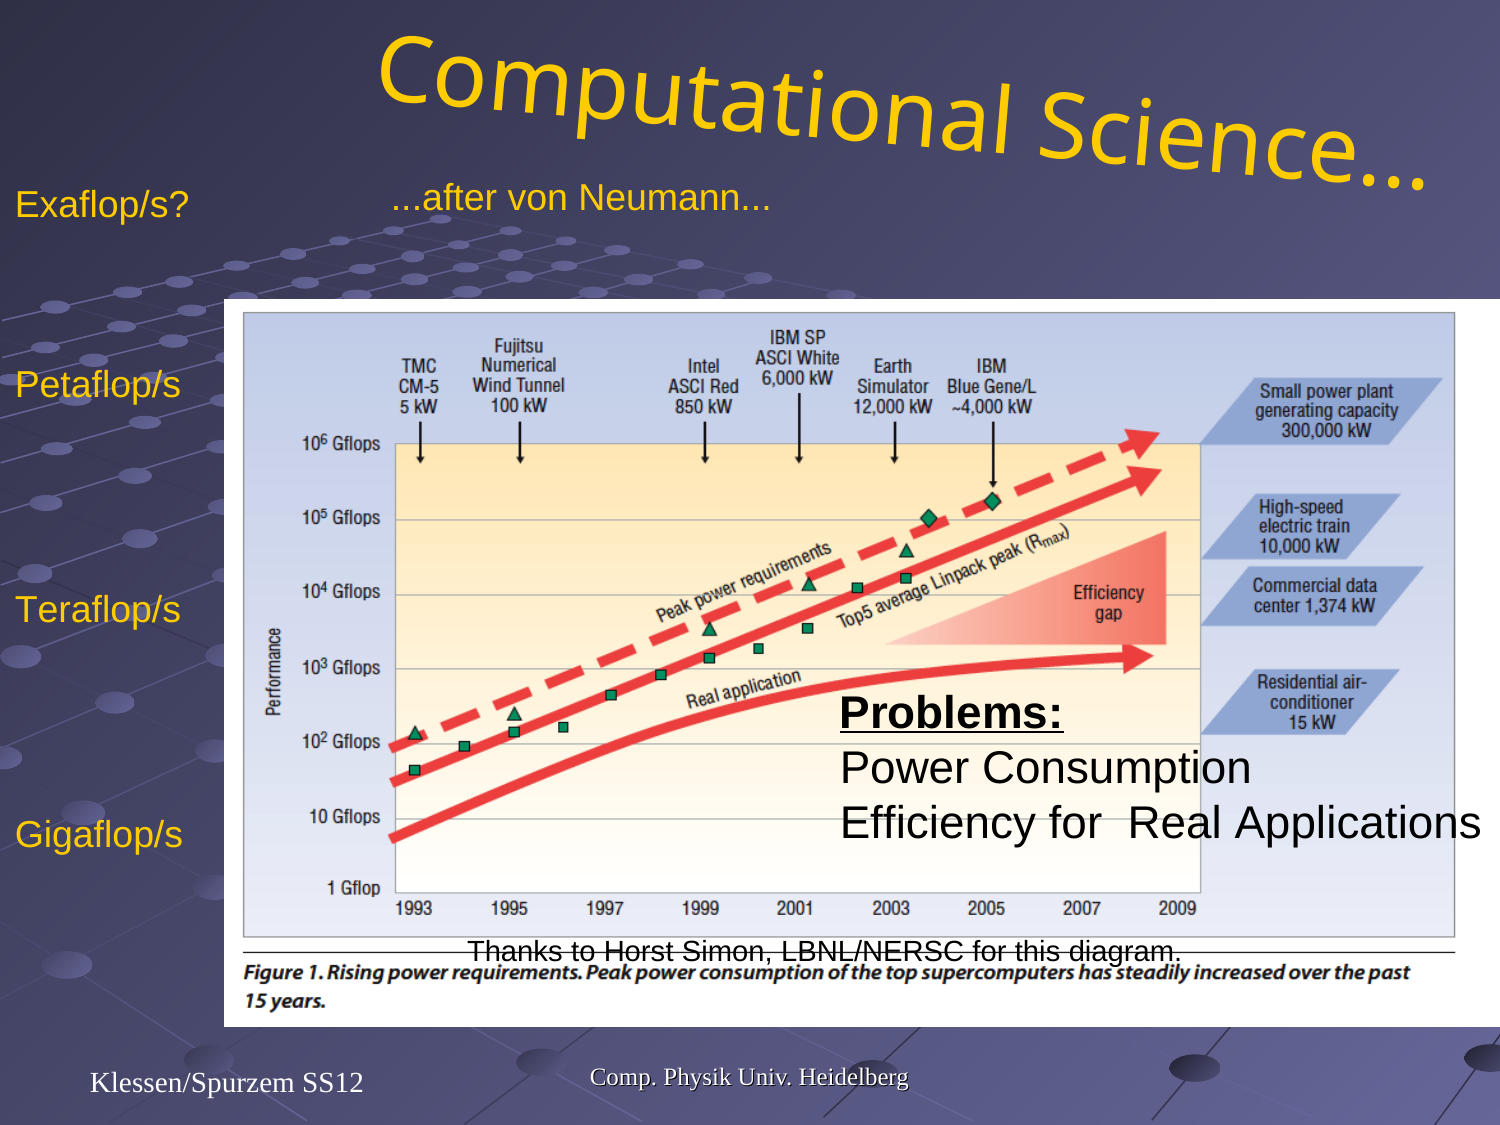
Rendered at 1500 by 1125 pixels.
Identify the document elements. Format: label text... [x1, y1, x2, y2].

picture [224, 299, 1500, 1027]
text_box ...after von Neumann... [376, 165, 788, 226]
text_box Exaflop/s? Petaflop/s Teraflop/s Gigaflop/s [0, 172, 205, 863]
text_box Problems: Power Consumption Efficiency for Real Applications [824, 674, 1500, 863]
text_box Thanks to Horst Simon, LBNL/NERSC for this diagram. [452, 925, 1201, 976]
text_box Computational Science... [356, 0, 1276, 204]
